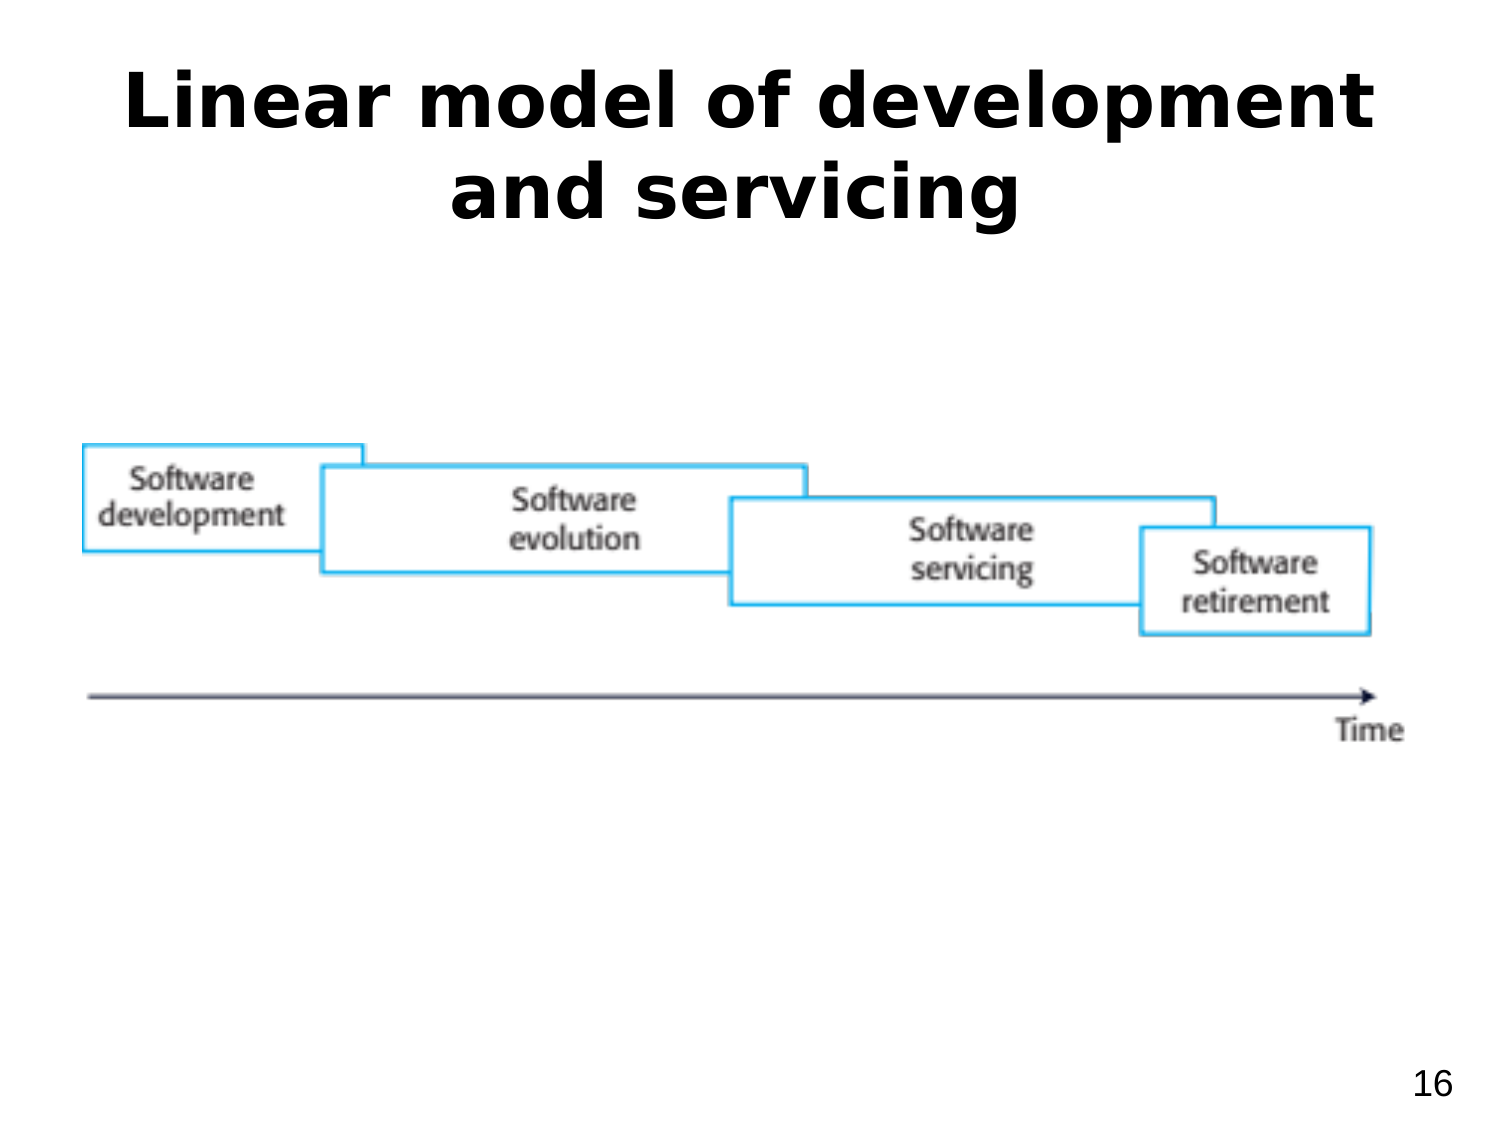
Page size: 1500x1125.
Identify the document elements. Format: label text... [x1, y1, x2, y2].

title Linear model of development and servicing [75, 44, 1425, 177]
picture [82, 443, 1405, 749]
